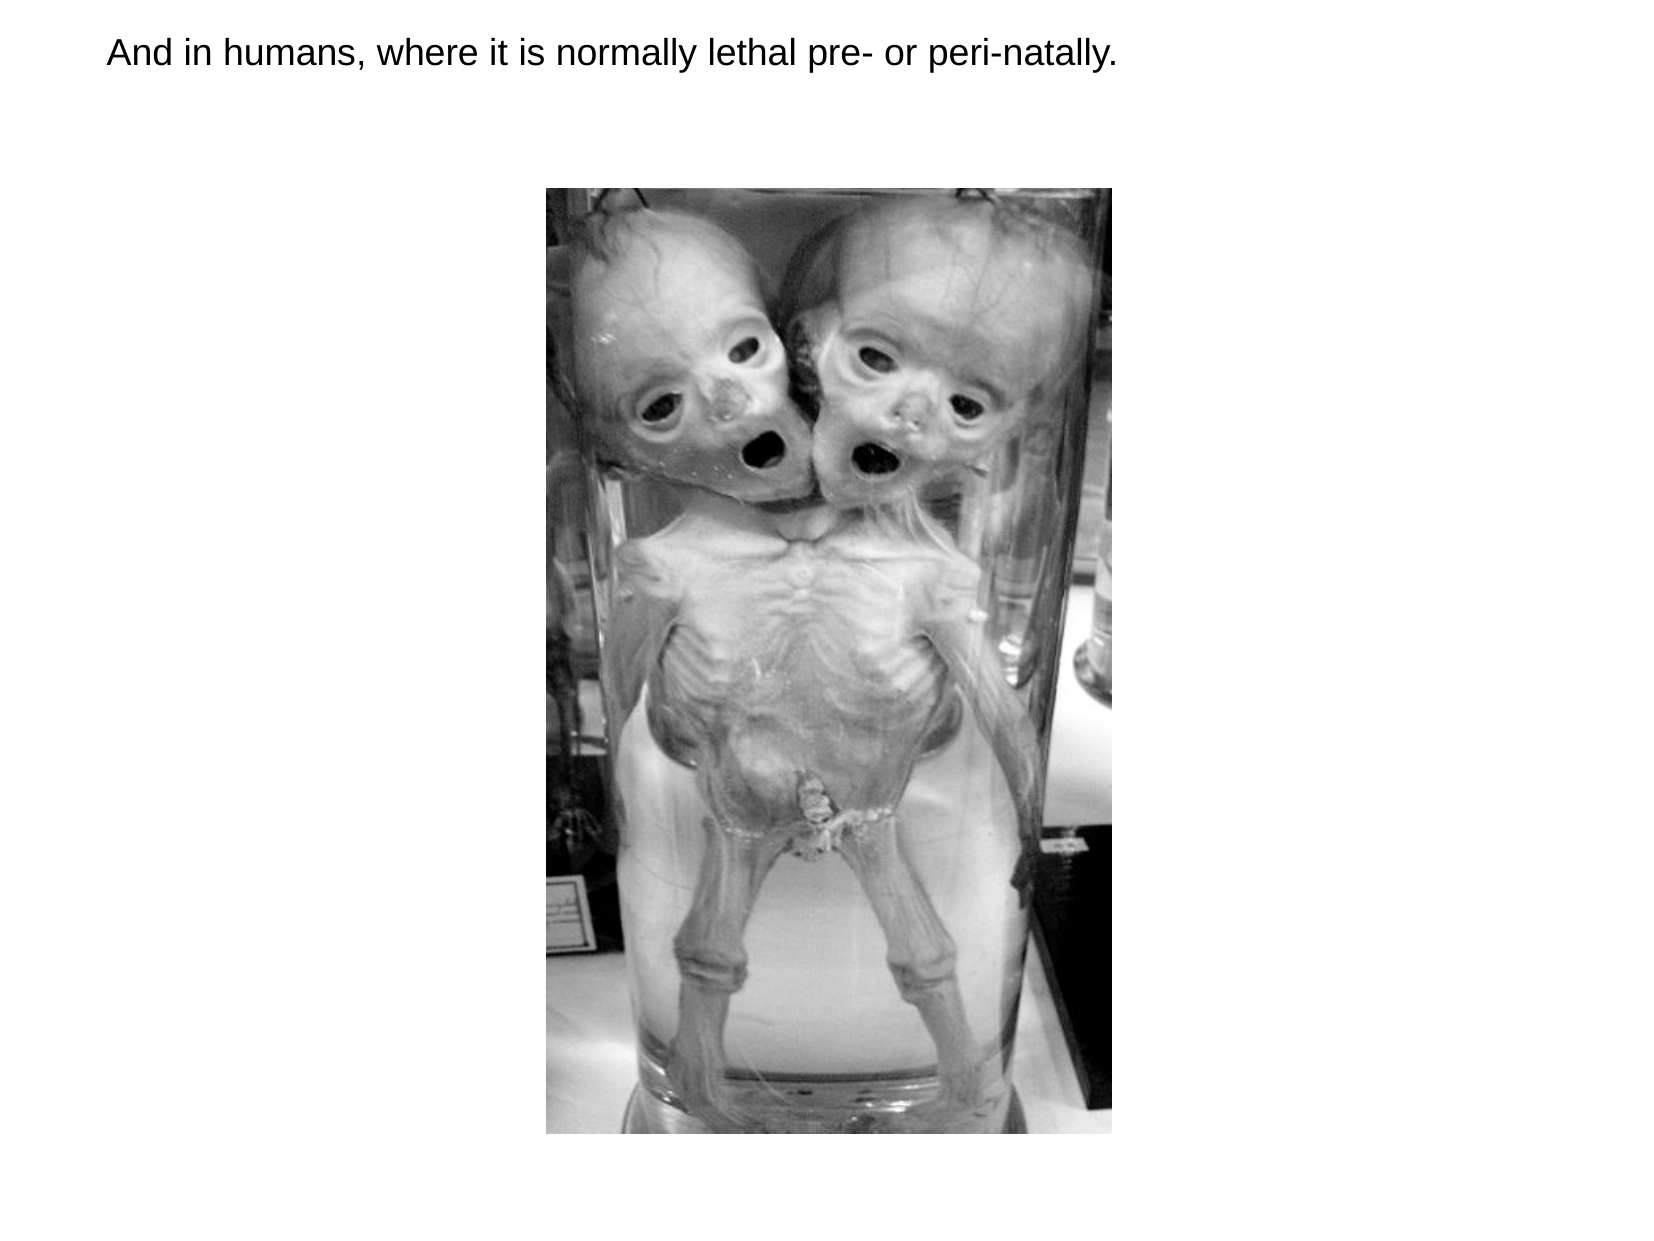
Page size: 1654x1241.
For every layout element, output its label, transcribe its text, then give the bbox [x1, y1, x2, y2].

text_box And in humans, where it is normally lethal pre- or peri-natally. [91, 24, 1452, 81]
picture [546, 188, 1112, 1134]
